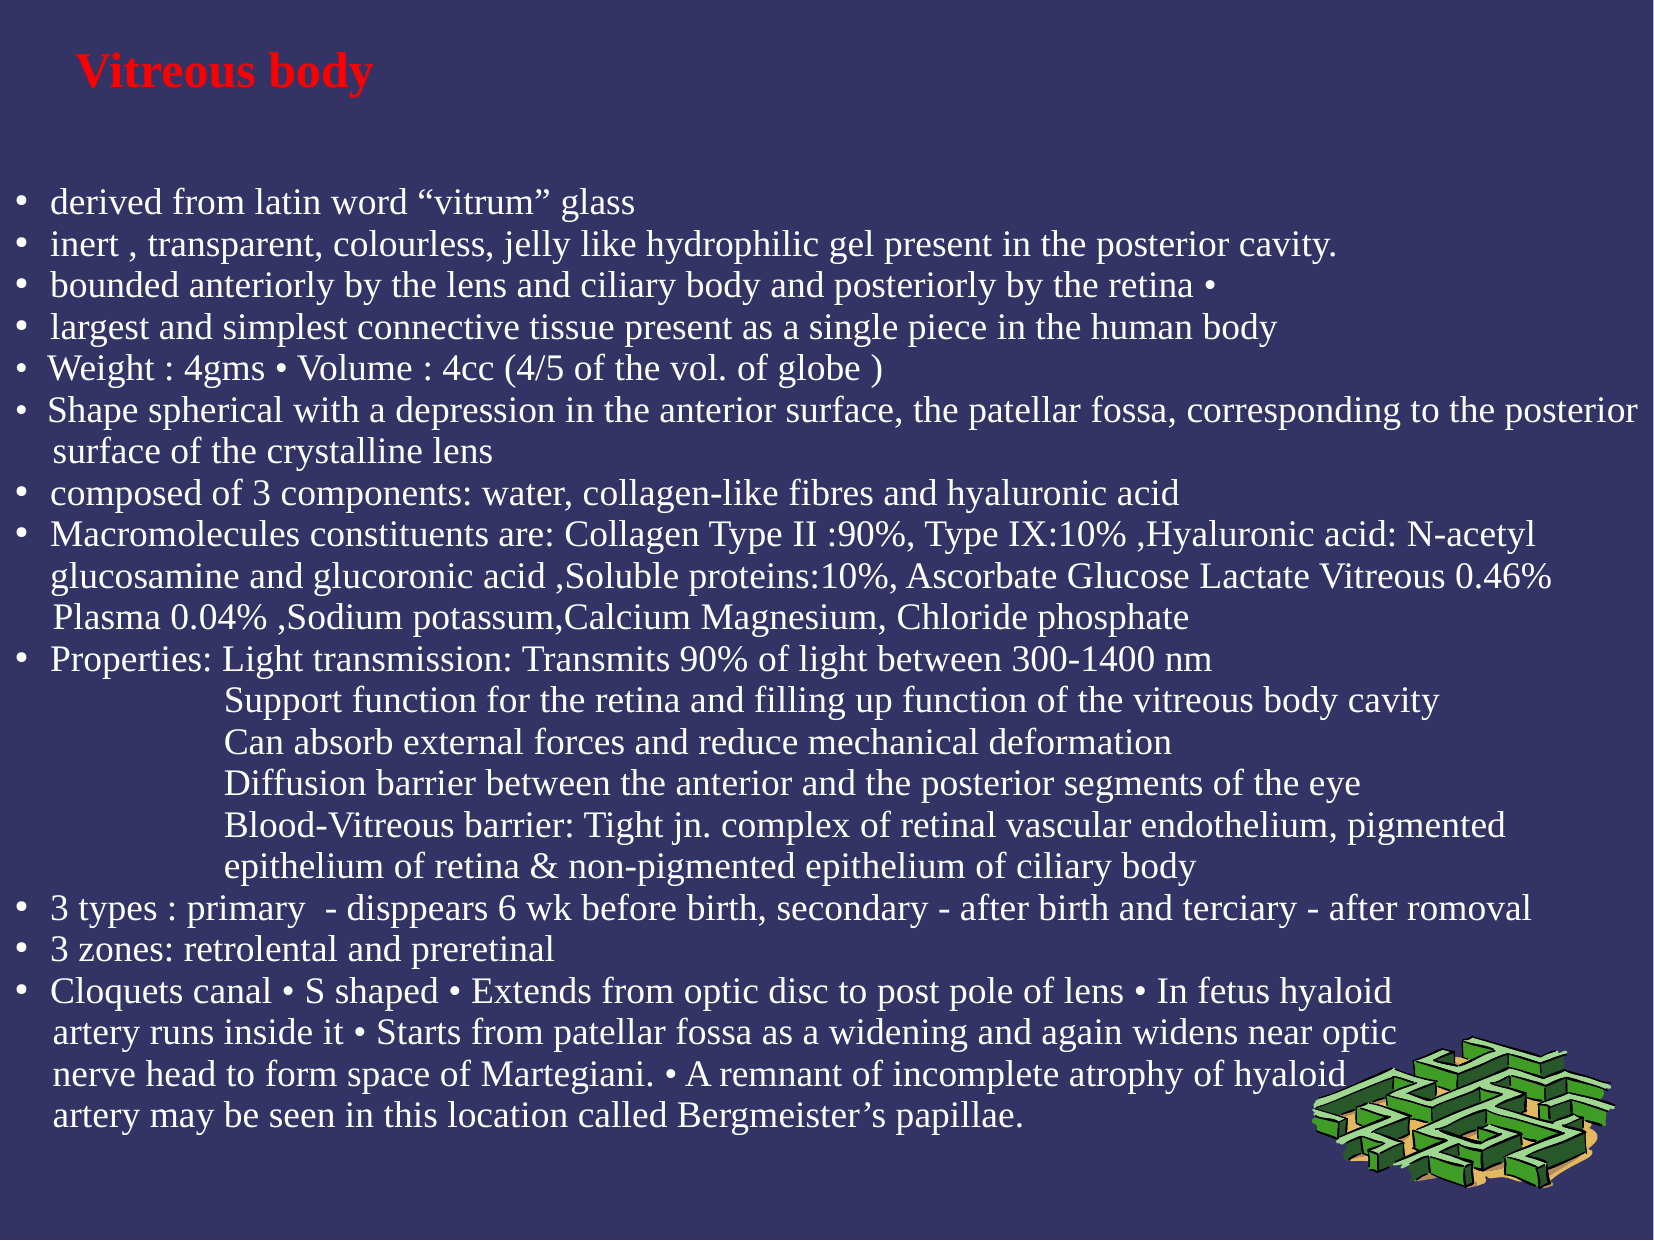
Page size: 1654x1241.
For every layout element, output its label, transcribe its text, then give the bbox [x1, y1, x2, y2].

text_box Vitreous body derived from latin word “vitrum” glass inert , transparent, colourless, jelly like hydrophilic gel present in the posterior cavity. bounded anteriorly by the lens and ciliary body and posteriorly by the retina • largest and simplest connective tissue present as a single piece in the human body • Weight : 4gms • Volume : 4cc (4/5 of the vol. of globe ) • Shape spherical with a depression in the anterior surface, the patellar fossa, corresponding to the posterior surface of the crystalline lens composed of 3 components: water, collagen-like fibres and hyaluronic acid Macromolecules constituents are: Collagen Type II :90%, Type IX:10% ,Hyaluronic acid: N-acetyl glucosamine and glucoronic acid ,Soluble proteins:10%, Ascorbate Glucose Lactate Vitreous 0.46% Plasma 0.04% ,Sodium potassum,Calcium Magnesium, Chloride phosphate Properties: Light transmission: Transmits 90% of light between 300-1400 nm Support function for the retina and filling up function of the vitreous body cavity Can absorb external forces and reduce mechanical deformation Diffusion barrier between the anterior and the posterior segments of the eye Blood-Vitreous barrier: Tight jn. complex of retinal vascular endothelium, pigmented epithelium of retina & non-pigmented epithelium of ciliary body 3 types : primary - disppears 6 wk before birth, secondary - after birth and terciary - after romoval 3 zones: retrolental and preretinal Cloquets canal • S shaped • Extends from optic disc to post pole of lens • In fetus hyaloid artery runs inside it • Starts from patellar fossa as a widening and again widens near optic nerve head to form space of Martegiani. • A remnant of incomplete atrophy of hyaloid artery may be seen in this location called Bergmeister’s papillae. [0, 35, 1654, 1241]
